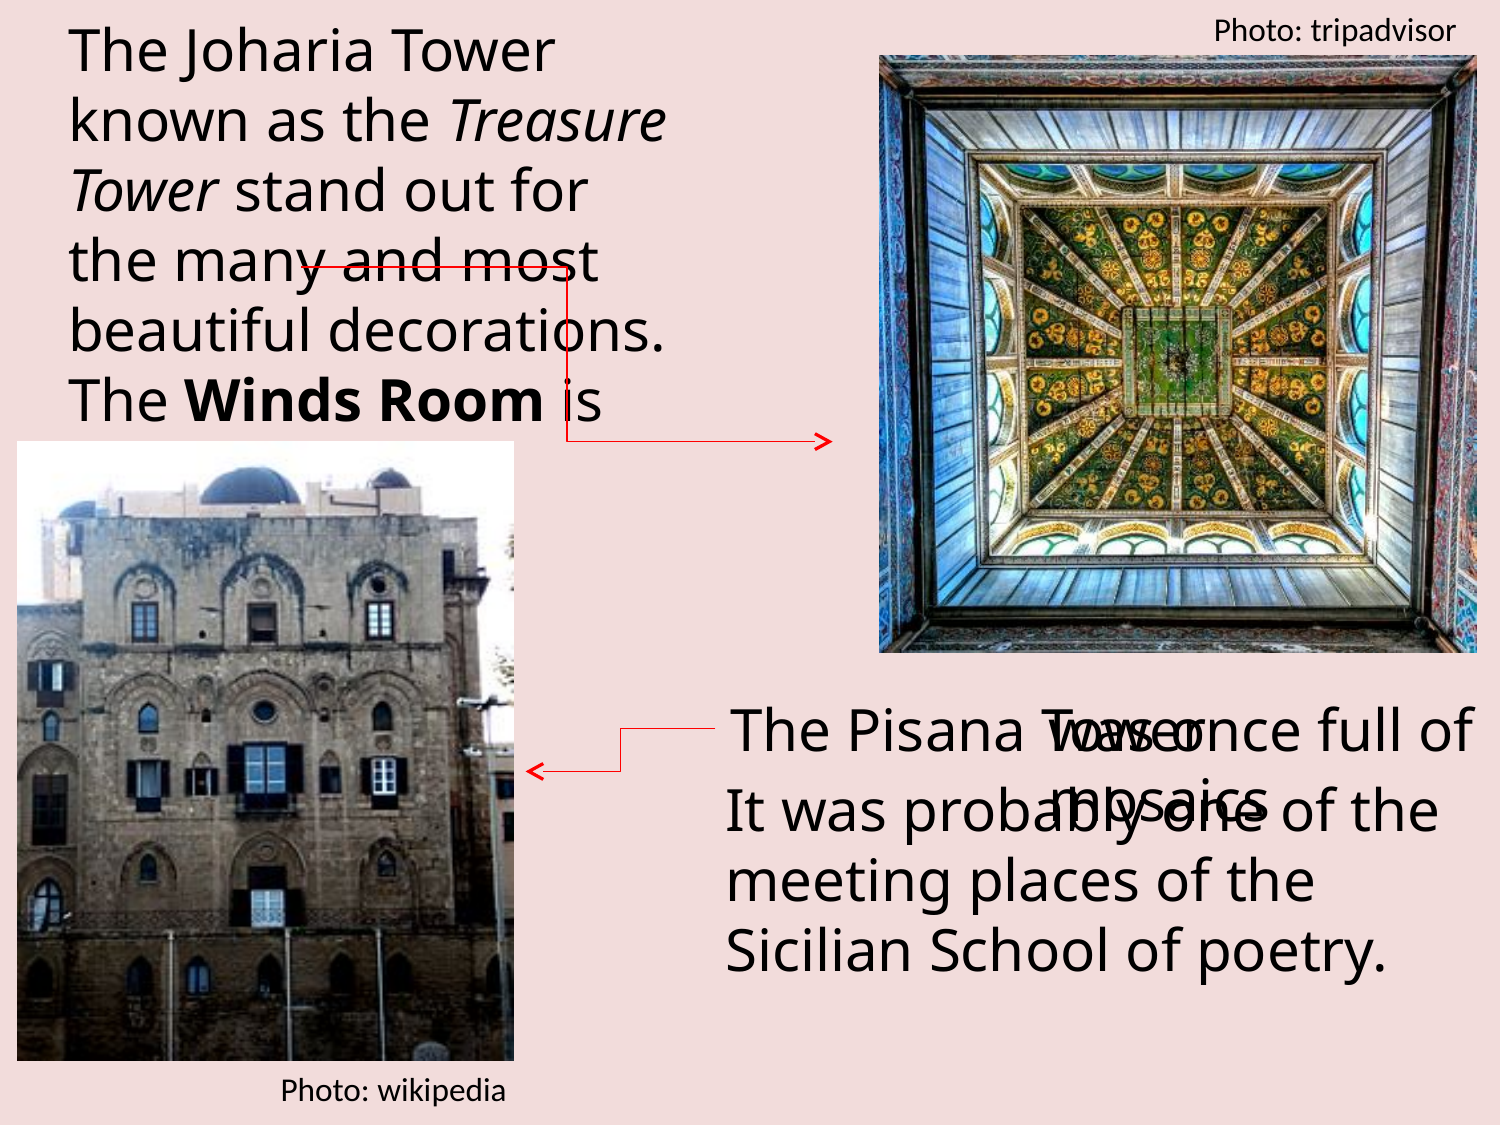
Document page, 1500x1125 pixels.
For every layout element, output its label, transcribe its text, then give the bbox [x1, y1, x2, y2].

text_box The Pisana Tower [715, 685, 1033, 766]
text_box Photo: tripadvisor [1198, 0, 1500, 56]
text_box It was probably one of the meeting places of the Sicilian School of poetry. [710, 766, 1481, 992]
picture [17, 441, 514, 1061]
text_box was once full of mosaics [1033, 685, 1500, 841]
text_box Photo: wikipedia [265, 1060, 585, 1116]
text_box The Joharia Tower known as the Treasure Tower stand out for the many and most beautiful decorations. The Winds Room is part of this Tower. [53, 5, 691, 651]
picture [879, 55, 1477, 653]
